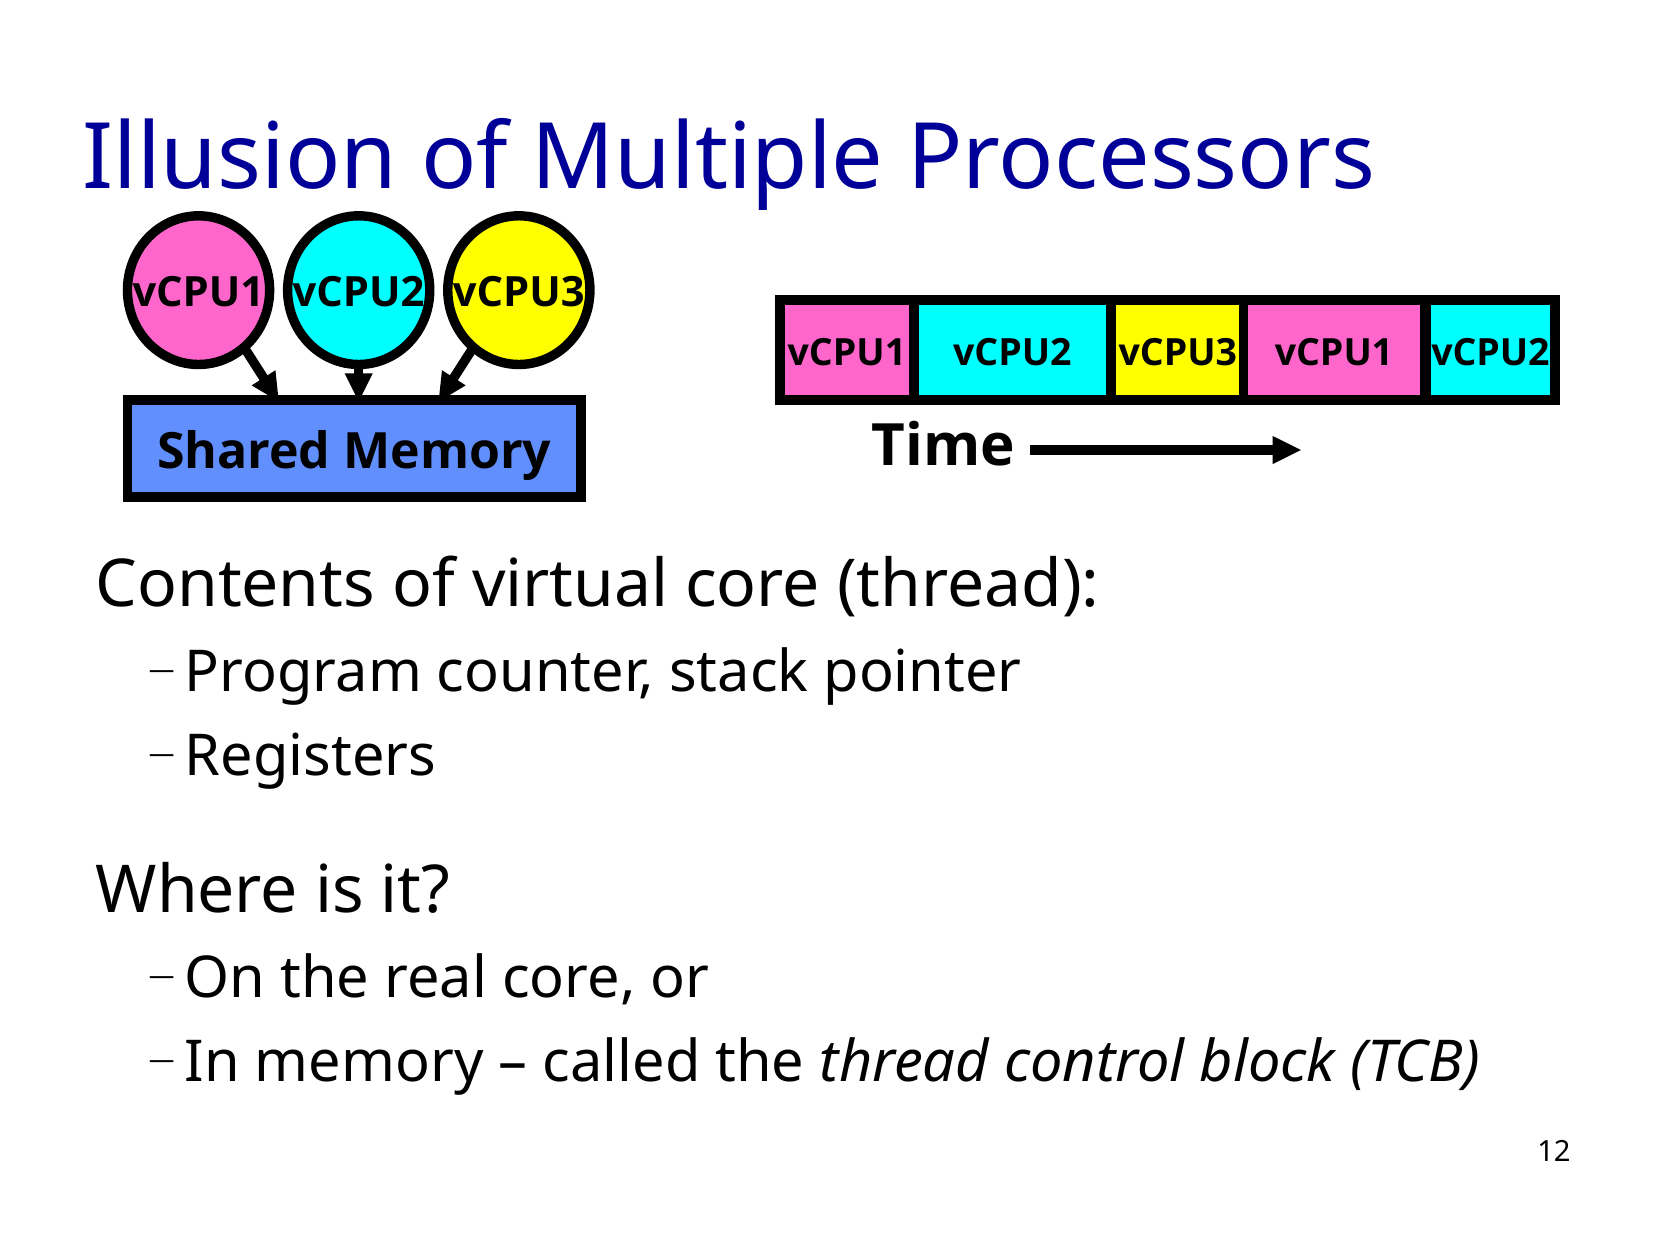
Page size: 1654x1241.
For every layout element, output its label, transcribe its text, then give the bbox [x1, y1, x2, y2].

text_box Time [856, 399, 1045, 485]
text_box vCPU2 [287, 215, 430, 365]
text_box vCPU2 [913, 300, 1110, 400]
text_box vCPU3 [1110, 300, 1243, 400]
text_box vCPU3 [447, 215, 590, 365]
text_box vCPU1 [127, 215, 270, 365]
text_box vCPU2 [1426, 300, 1555, 400]
list Contents of virtual core (thread): Program counter, stack pointer Registers Where is it? On the real core, or In memory – called the thread control block (TCB) [60, 540, 1571, 1096]
title Illusion of Multiple Processors [82, 49, 1571, 257]
text_box vCPU1 [779, 300, 913, 400]
text_box Shared Memory [127, 400, 582, 497]
text_box vCPU1 [1243, 300, 1425, 400]
